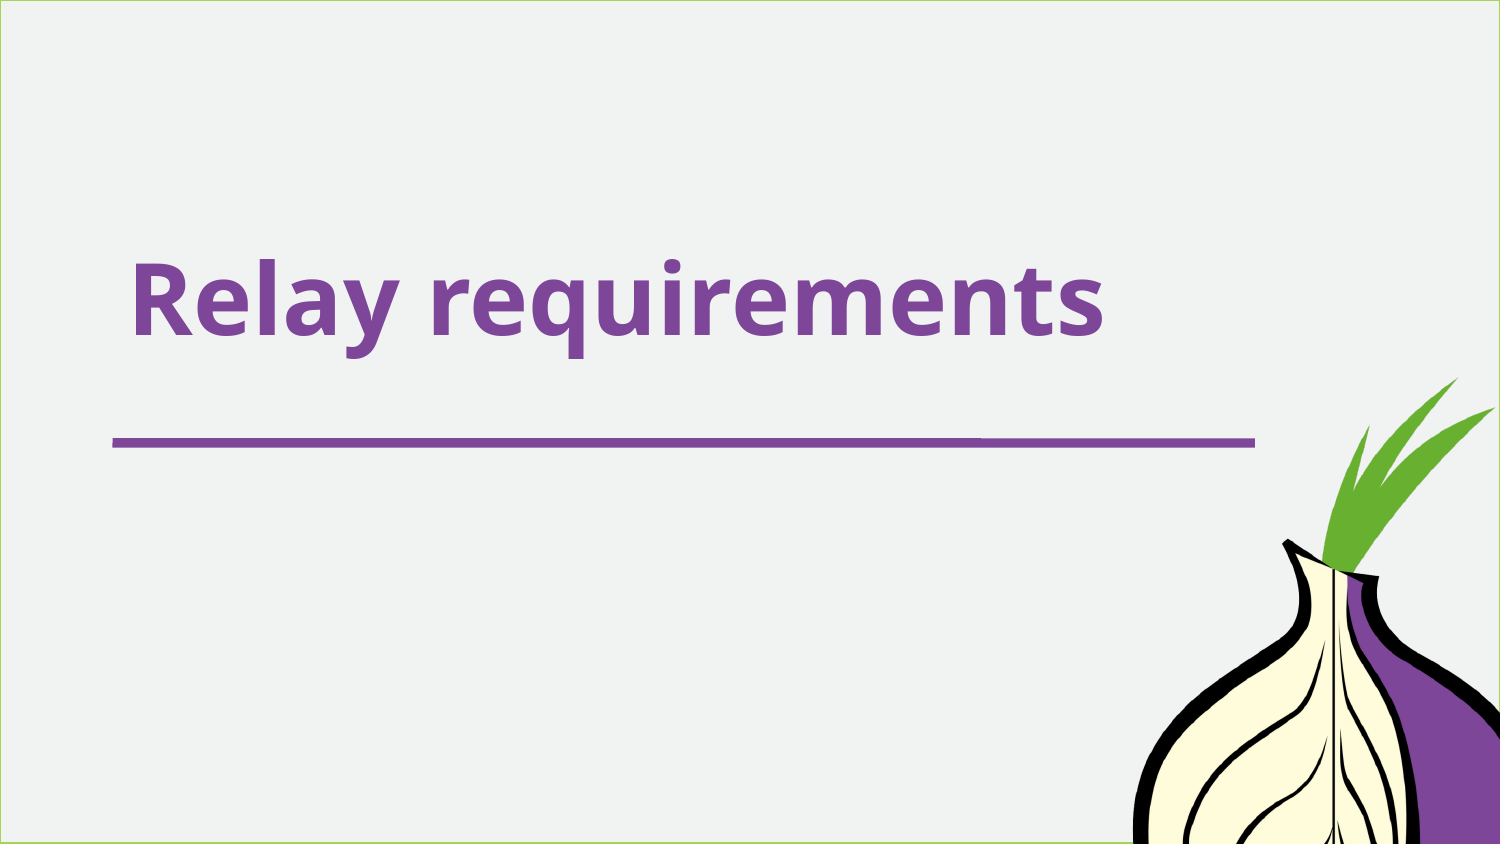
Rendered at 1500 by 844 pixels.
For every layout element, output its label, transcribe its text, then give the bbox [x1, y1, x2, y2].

text_box Relay requirements [112, 148, 1387, 443]
picture [1122, 377, 1500, 844]
